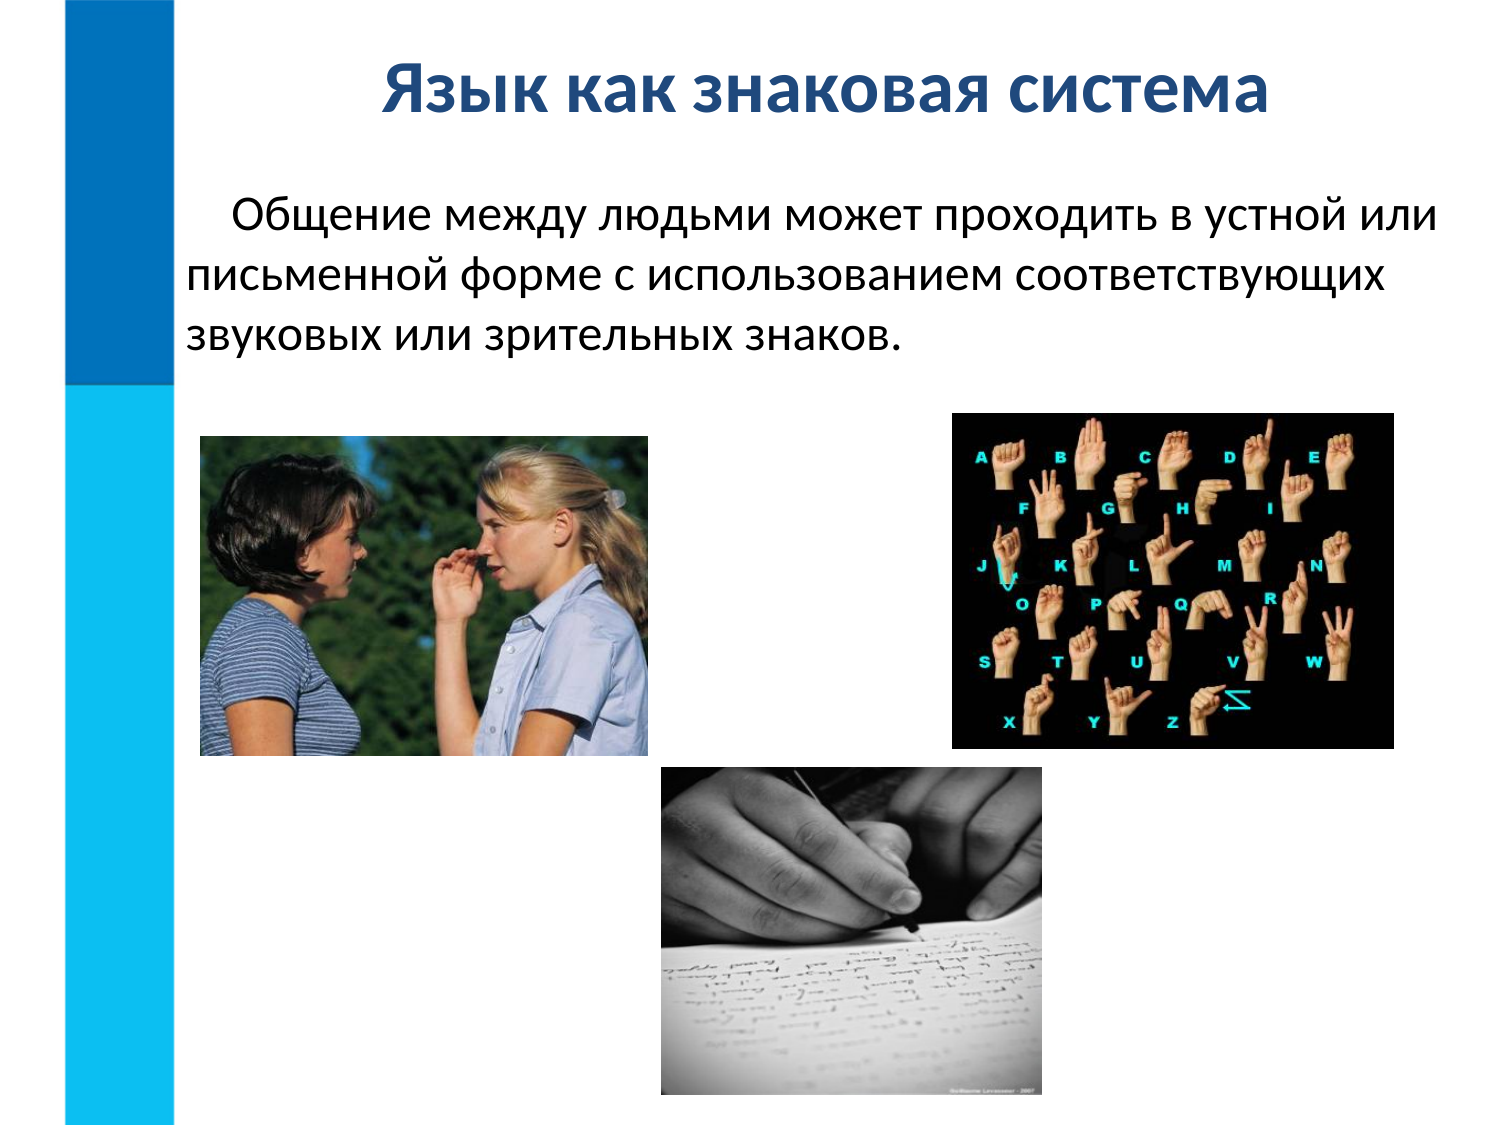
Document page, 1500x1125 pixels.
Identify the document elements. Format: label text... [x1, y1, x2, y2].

picture [0, 0, 1500, 1125]
text_box Общение между людьми может проходить в устной или письменной форме с использованием соответствующих звуковых или зрительных знаков. [171, 172, 1500, 369]
text_box Язык как знаковая система [165, 30, 1489, 135]
